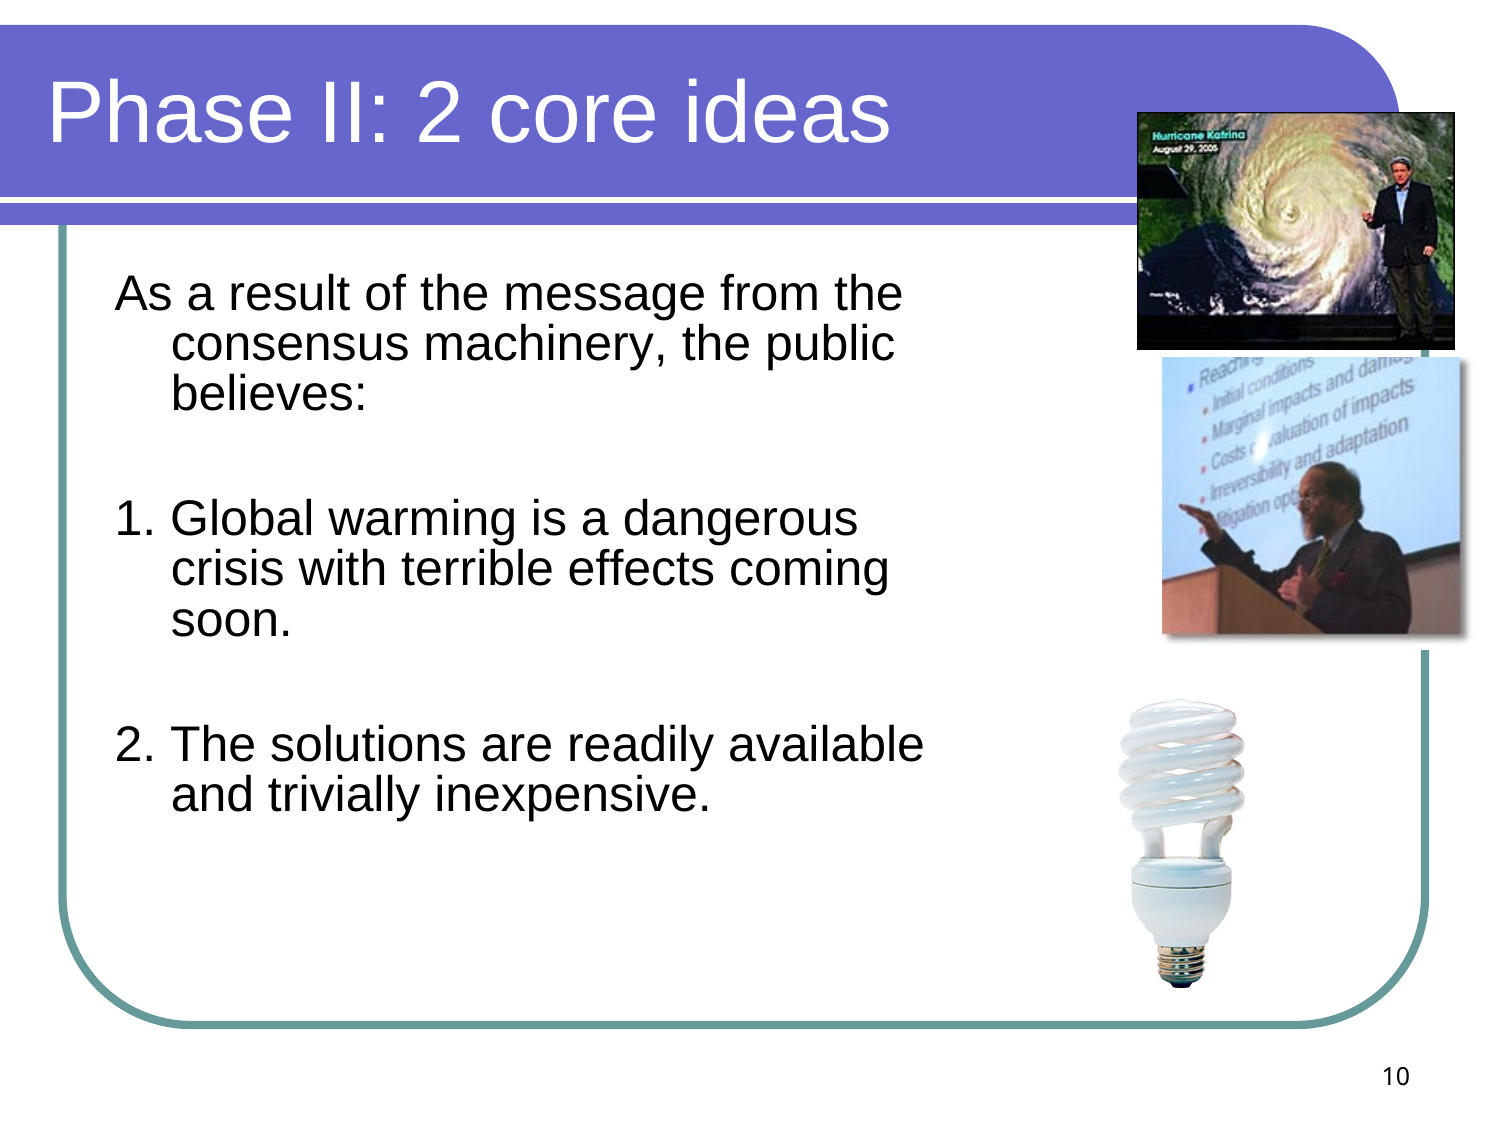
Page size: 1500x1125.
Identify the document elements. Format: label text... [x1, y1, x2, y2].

list As a result of the message from the consensus machinery, the public believes: 1. Global warming is a dangerous crisis with terrible effects coming soon. 2. The solutions are readily available and trivially inexpensive. [99, 262, 975, 988]
picture [1074, 699, 1289, 988]
picture [1137, 112, 1455, 351]
picture [1162, 357, 1476, 651]
title Phase II: 2 core ideas [31, 37, 1347, 188]
